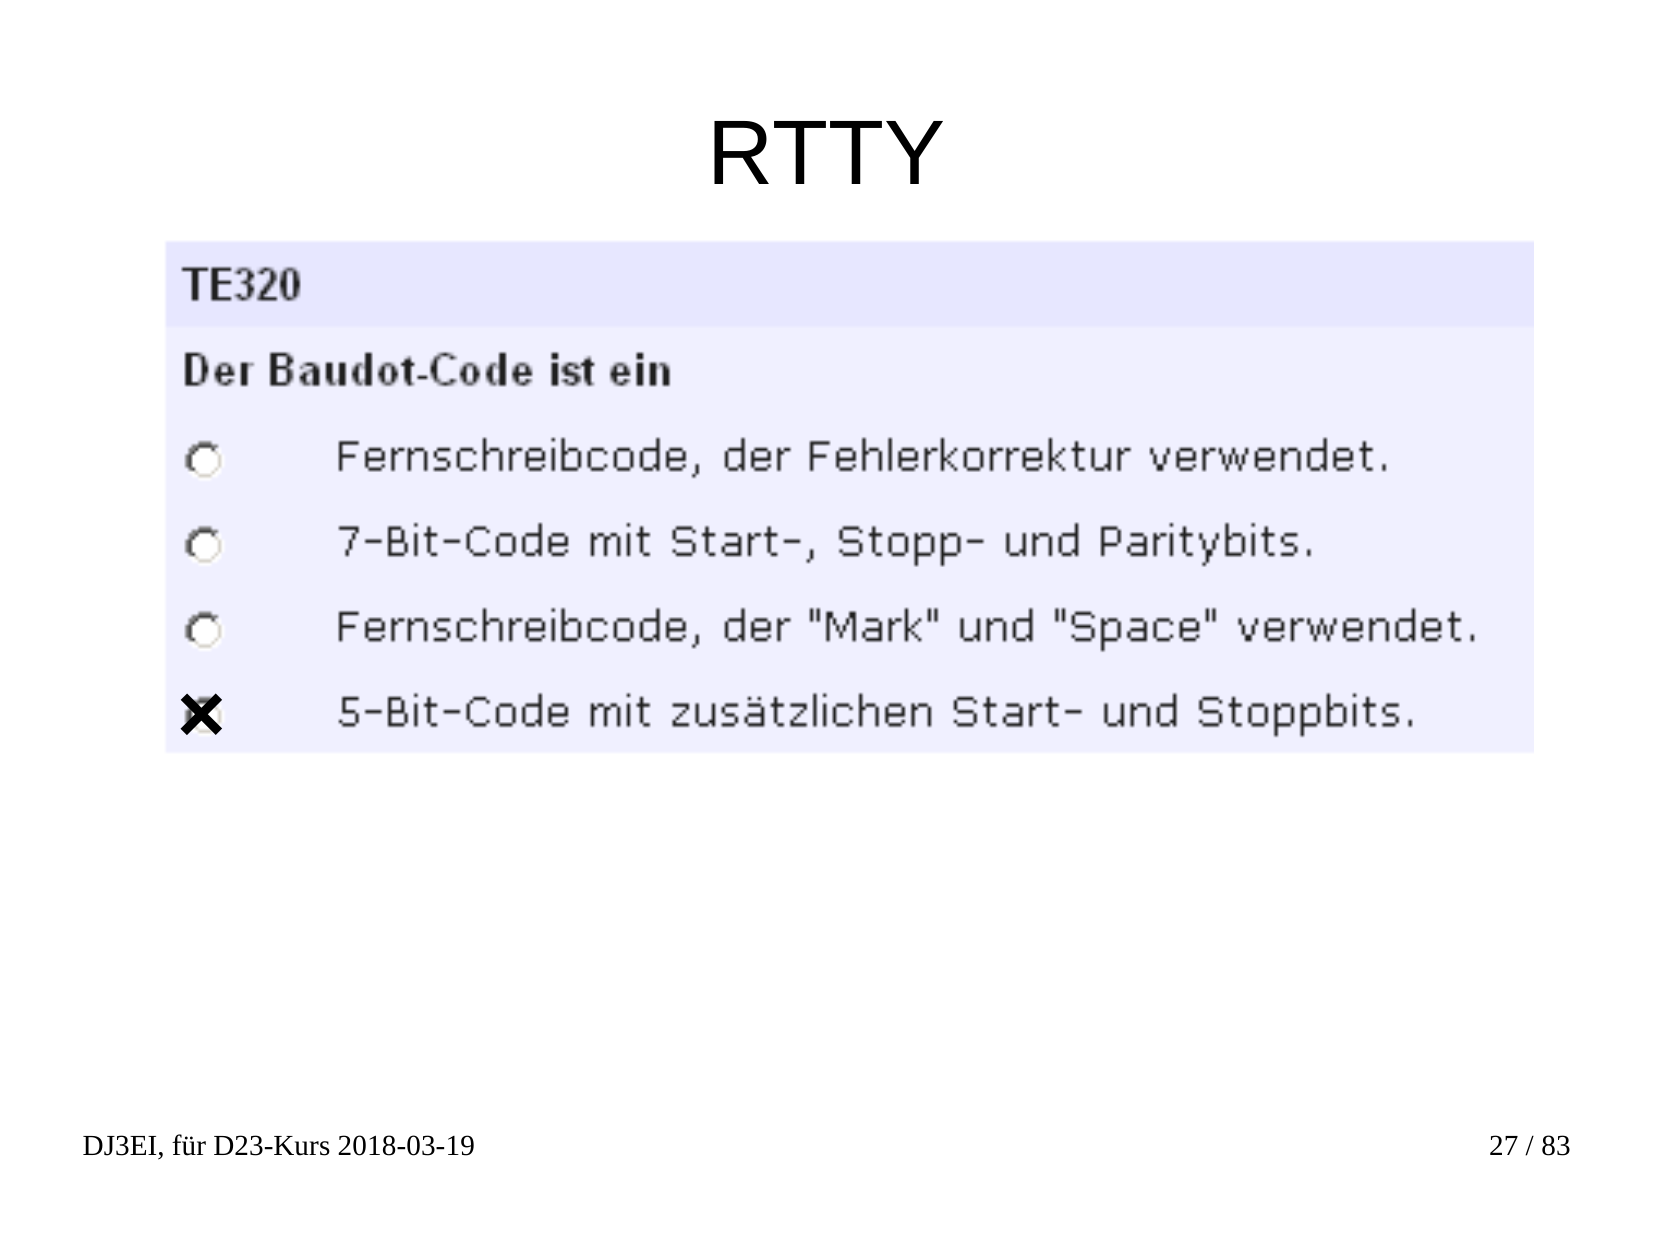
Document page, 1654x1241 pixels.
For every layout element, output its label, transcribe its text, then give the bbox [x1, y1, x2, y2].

text_box × [162, 659, 225, 768]
picture [157, 236, 1534, 780]
title RTTY [82, 49, 1571, 257]
